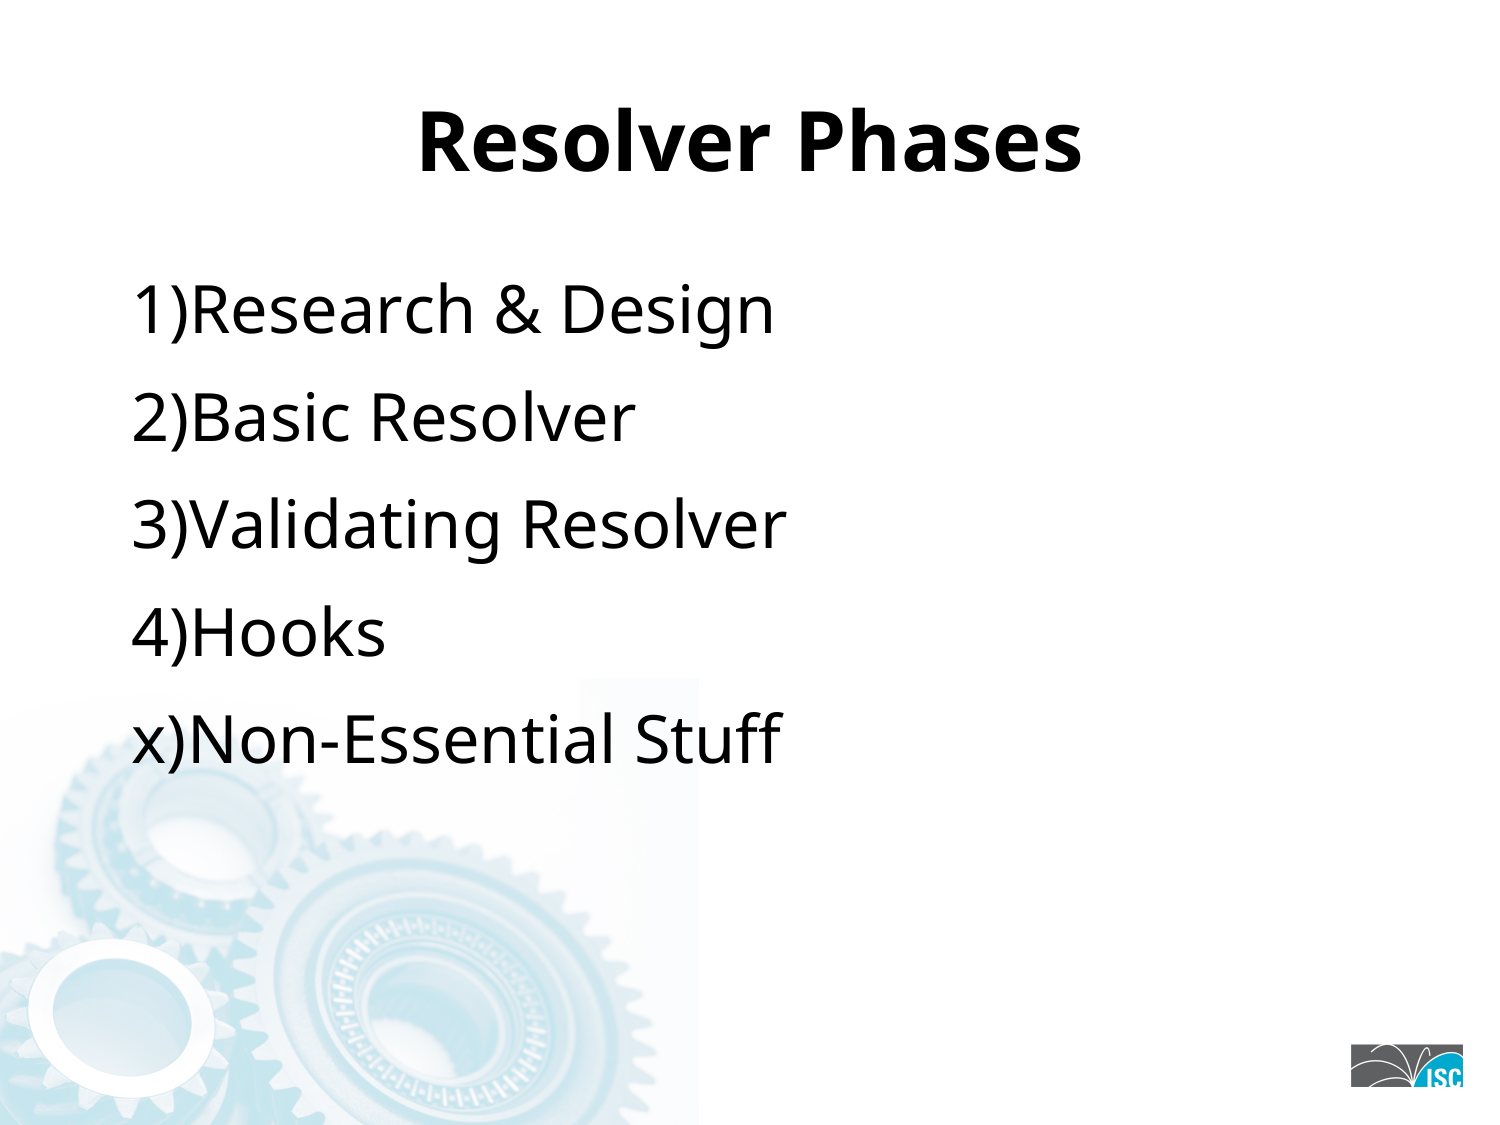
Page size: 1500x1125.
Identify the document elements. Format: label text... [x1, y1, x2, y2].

title Resolver Phases [75, 38, 1426, 240]
picture [0, 0, 1500, 1125]
list Research & Design Basic Resolver Validating Resolver Hooks Non-Essential Stuff [75, 262, 1426, 991]
